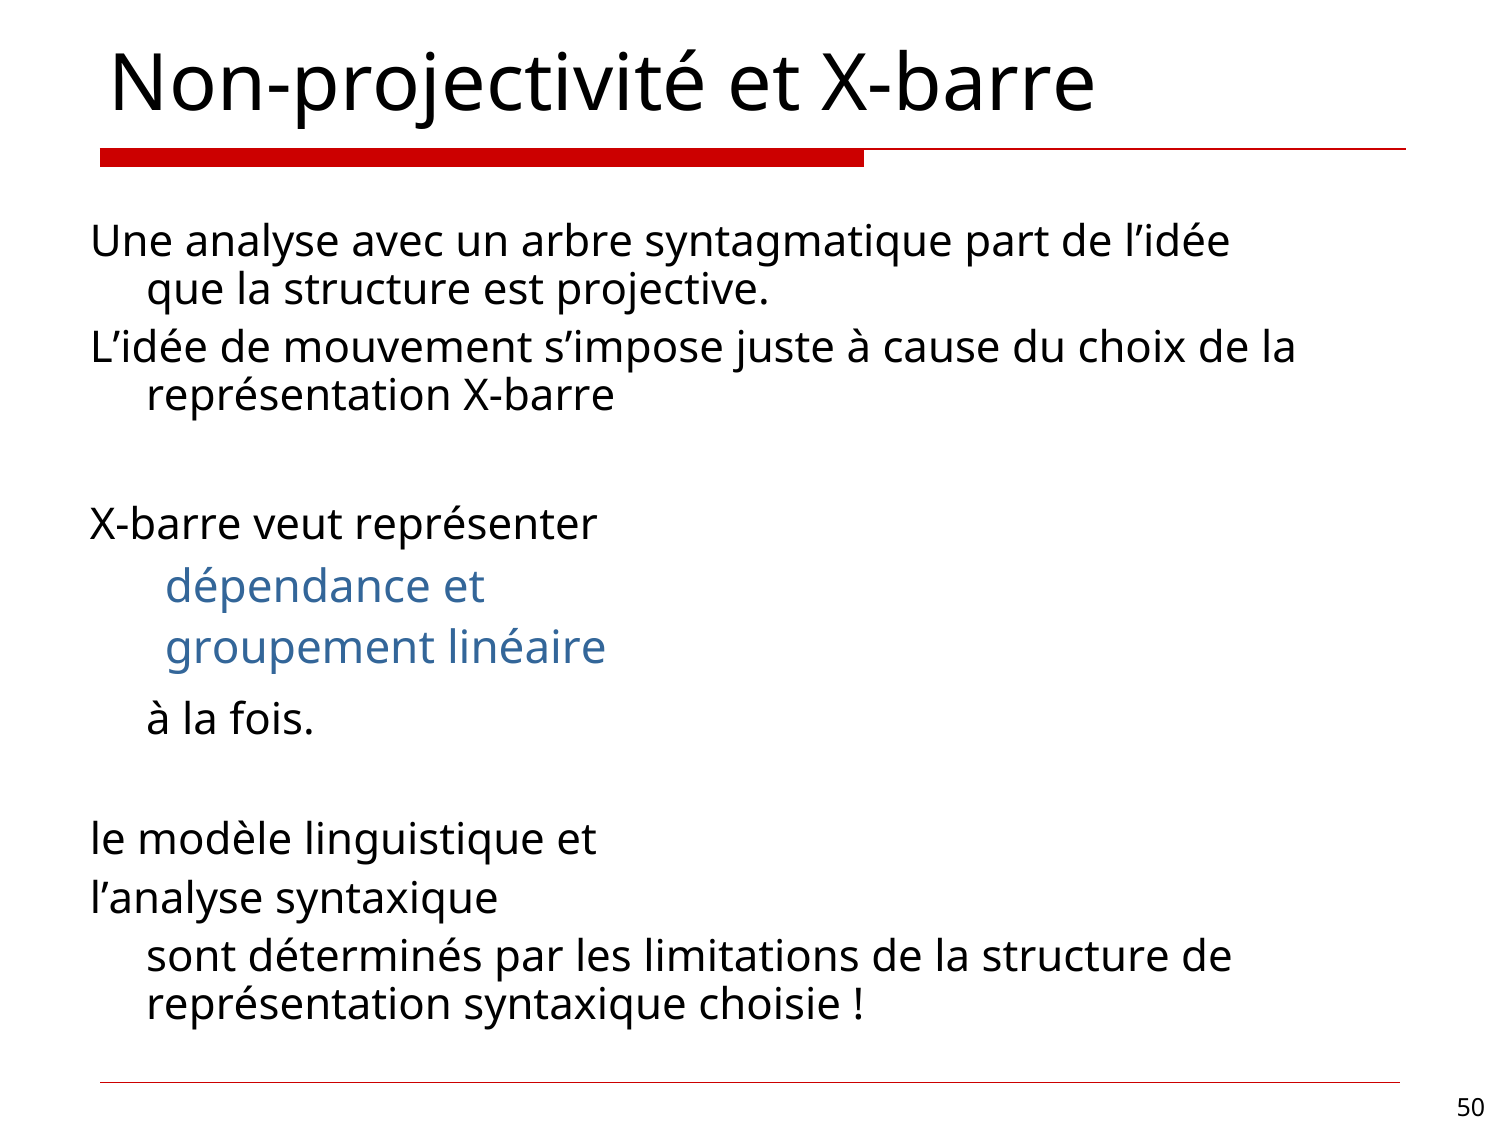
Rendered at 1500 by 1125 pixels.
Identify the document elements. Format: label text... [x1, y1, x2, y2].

list Une analyse avec un arbre syntagmatique part de l’idée que la structure est projective. L’idée de mouvement s’impose juste à cause du choix de la représentation X-barre X-barre veut représenter dépendance et groupement linéaire à la fois. le modèle linguistique et l’analyse syntaxique sont déterminés par les limitations de la structure de représentation syntaxique choisie ! [75, 210, 1426, 1068]
title Non-projectivité et X-barre [94, 23, 1407, 135]
